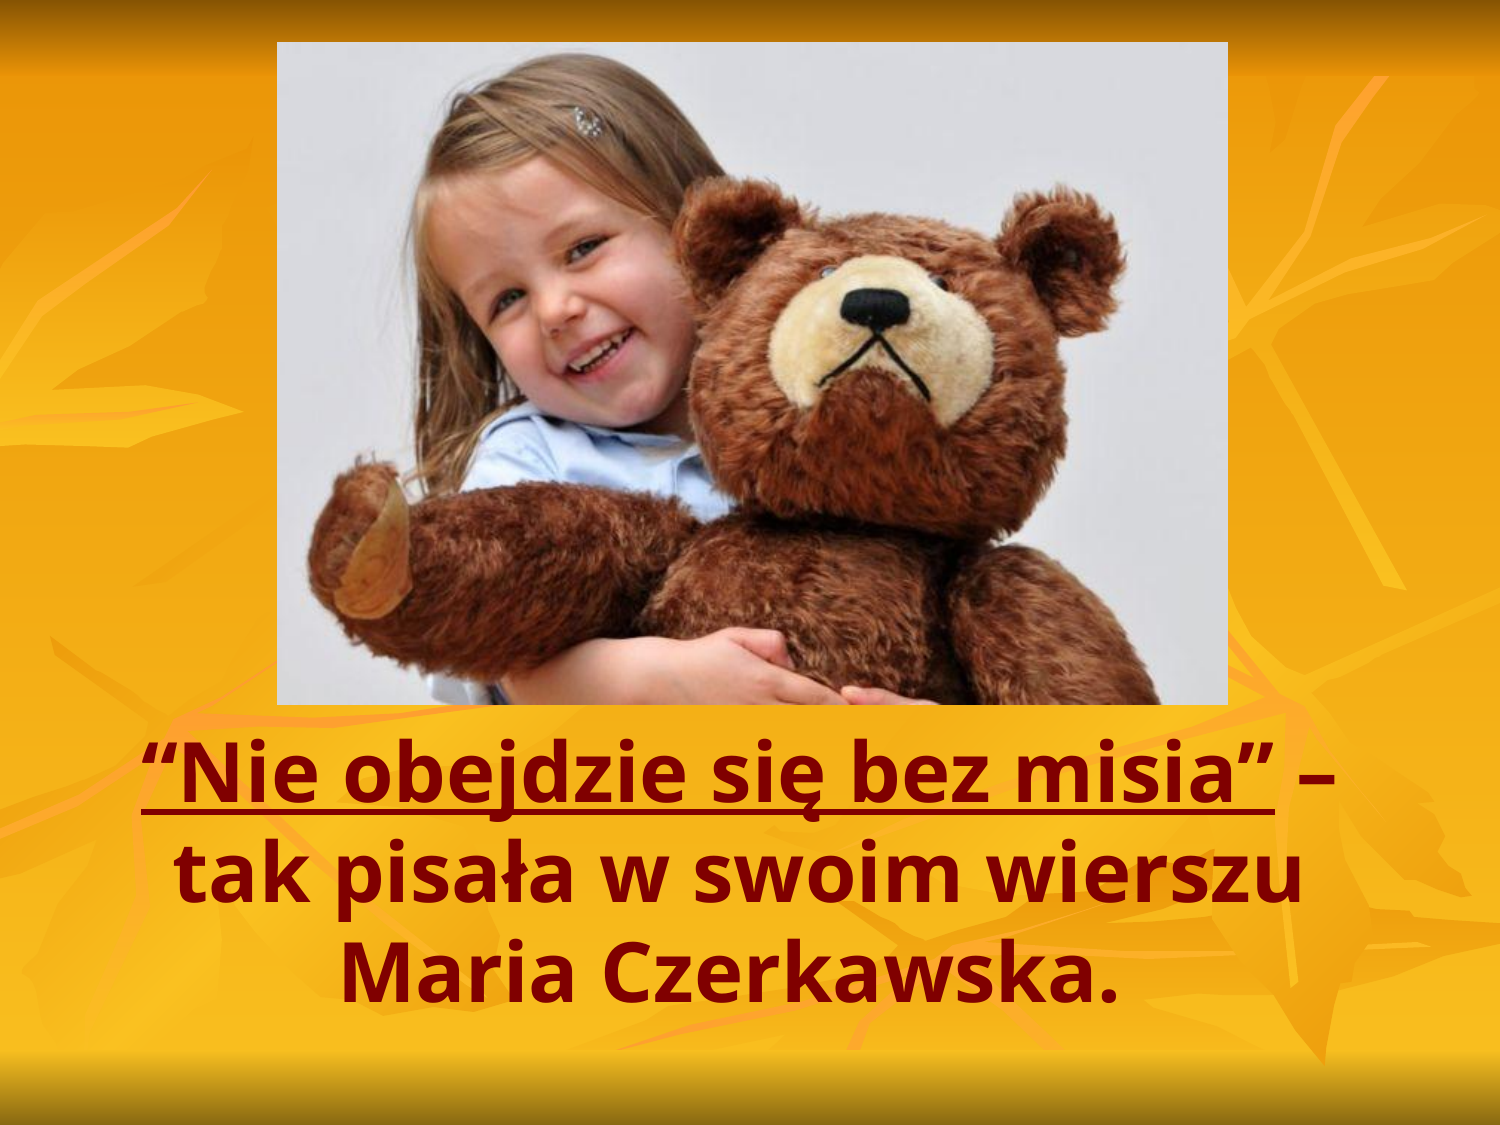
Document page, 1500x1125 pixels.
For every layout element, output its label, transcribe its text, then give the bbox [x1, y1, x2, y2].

picture [277, 42, 1228, 705]
title “Nie obejdzie się bez misia” – tak pisała w swoim wierszu Maria Czerkawska. [64, 668, 1415, 1071]
